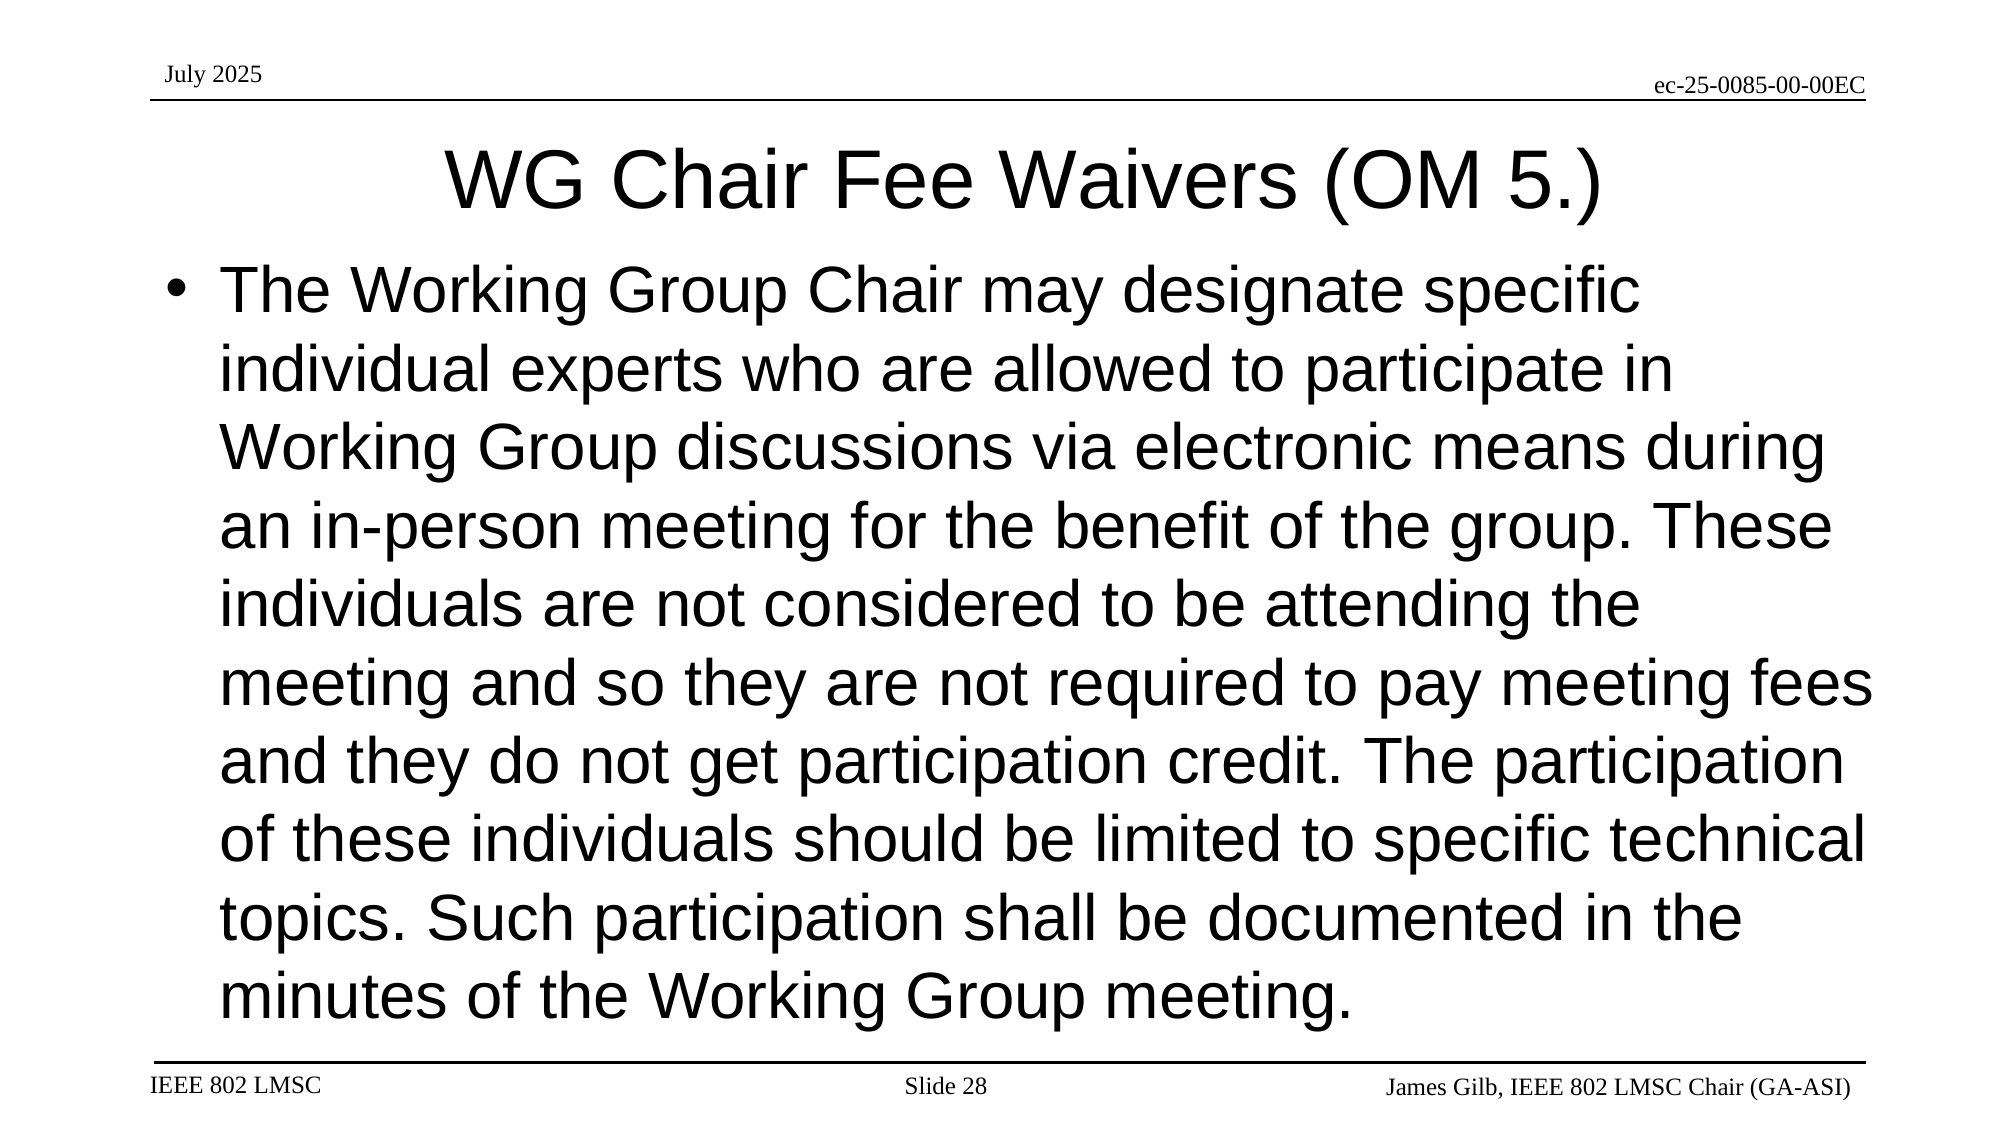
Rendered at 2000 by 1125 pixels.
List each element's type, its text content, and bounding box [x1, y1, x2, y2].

list The Working Group Chair may designate specific individual experts who are allowed to participate in Working Group discussions via electronic means during an in-person meeting for the benefit of the group. These individuals are not considered to be attending the meeting and so they are not required to pay meeting fees and they do not get participation credit. The participation of these individuals should be limited to specific technical topics. Such participation shall be documented in the minutes of the Working Group meeting. [149, 239, 1900, 1051]
title WG Chair Fee Waivers (OM 5.) [149, 112, 1900, 238]
